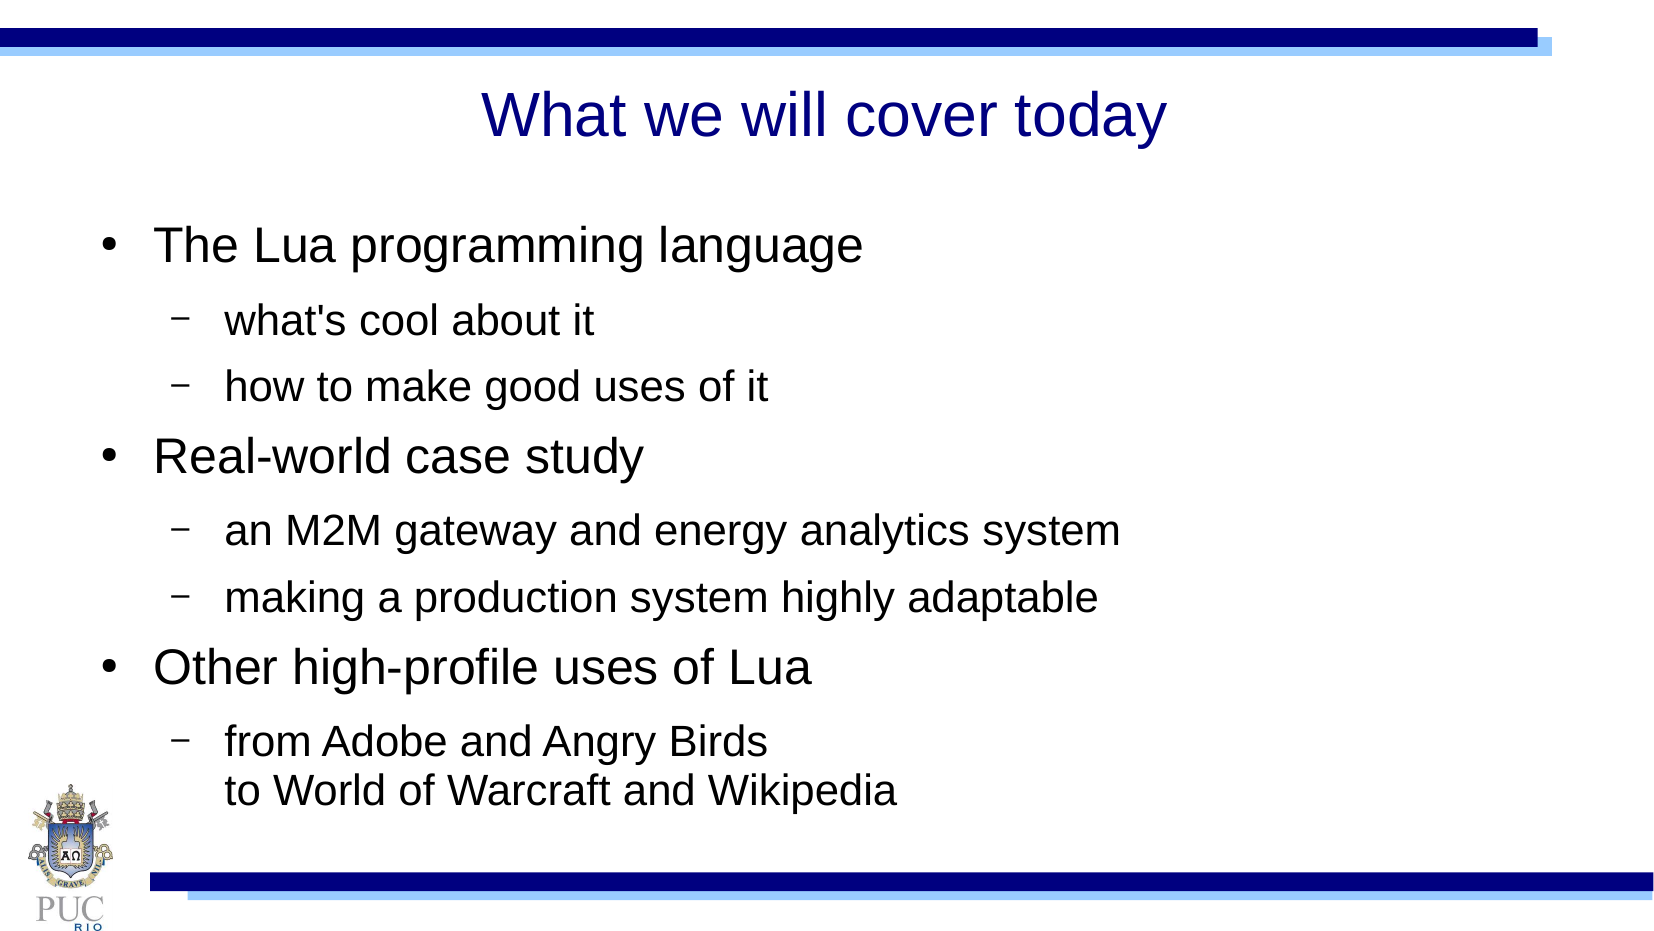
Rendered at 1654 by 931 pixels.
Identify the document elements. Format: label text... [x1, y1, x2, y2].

picture [28, 784, 113, 931]
title What we will cover today [37, 37, 1613, 193]
list The Lua programming language what's cool about it how to make good uses of it Real-world case study an M2M gateway and energy analytics system making a production system highly adaptable Other high-profile uses of Lua from Adobe and Angry Birds to World of Warcraft and Wikipedia [82, 217, 1571, 815]
